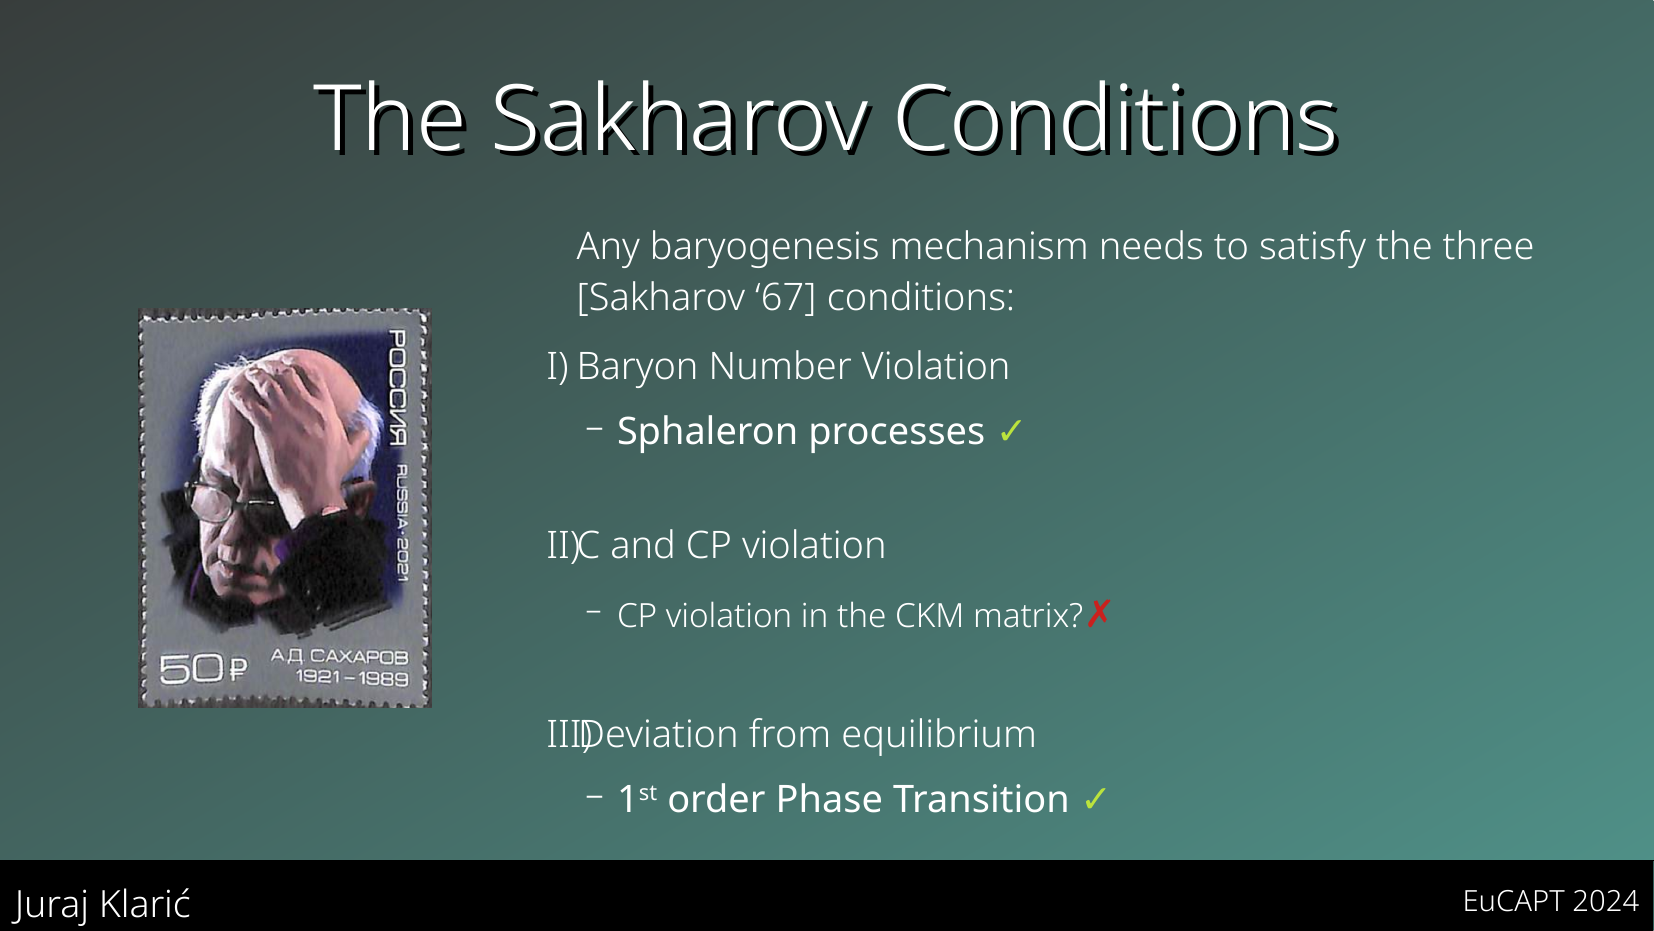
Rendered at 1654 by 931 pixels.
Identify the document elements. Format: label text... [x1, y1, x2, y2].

title The Sakharov Conditions [82, 37, 1571, 193]
picture [138, 308, 432, 708]
text_box Juraj Klarić [0, 870, 350, 923]
text_box EuCAPT 2024 [1447, 872, 1654, 917]
list Any baryogenesis mechanism needs to satisfy the three [Sakharov ‘67] conditions: Baryon Number Violation Sphaleron processes ✓ C and CP violation CP violation in the CKM matrix?✗ Deviation from equilibrium 1st order Phase Transition ✓ [536, 218, 1603, 829]
text_box [0, 860, 1654, 931]
